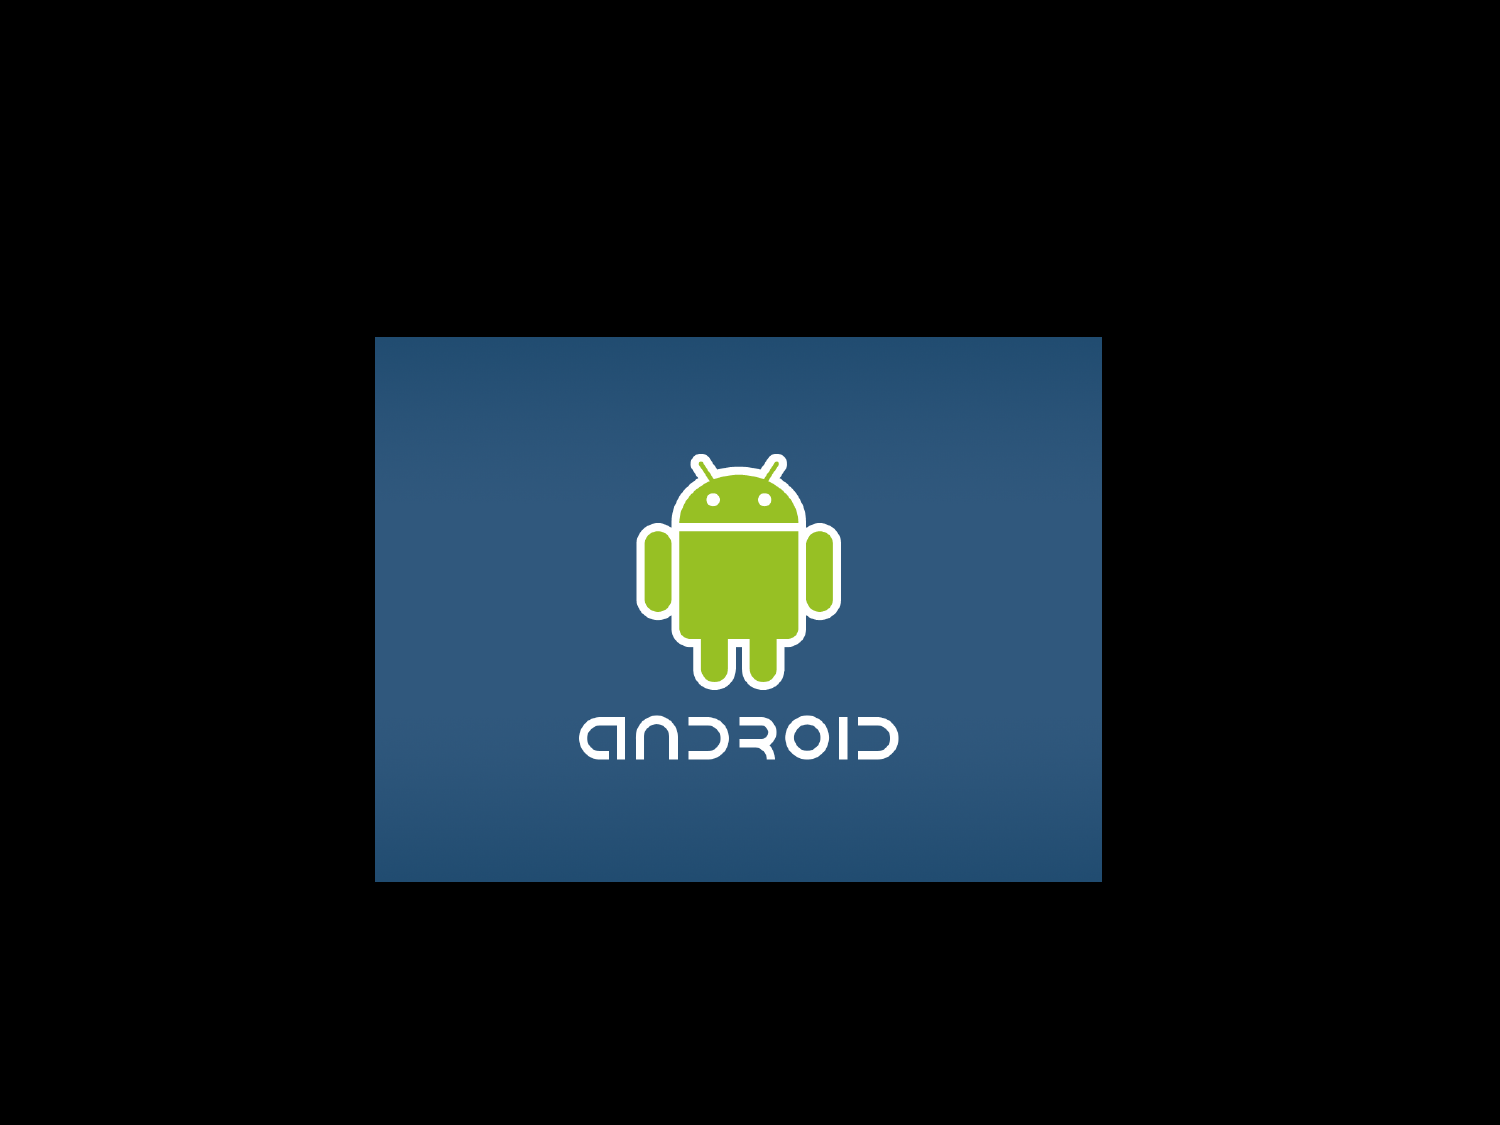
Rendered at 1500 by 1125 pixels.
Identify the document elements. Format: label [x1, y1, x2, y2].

picture [375, 337, 1102, 883]
